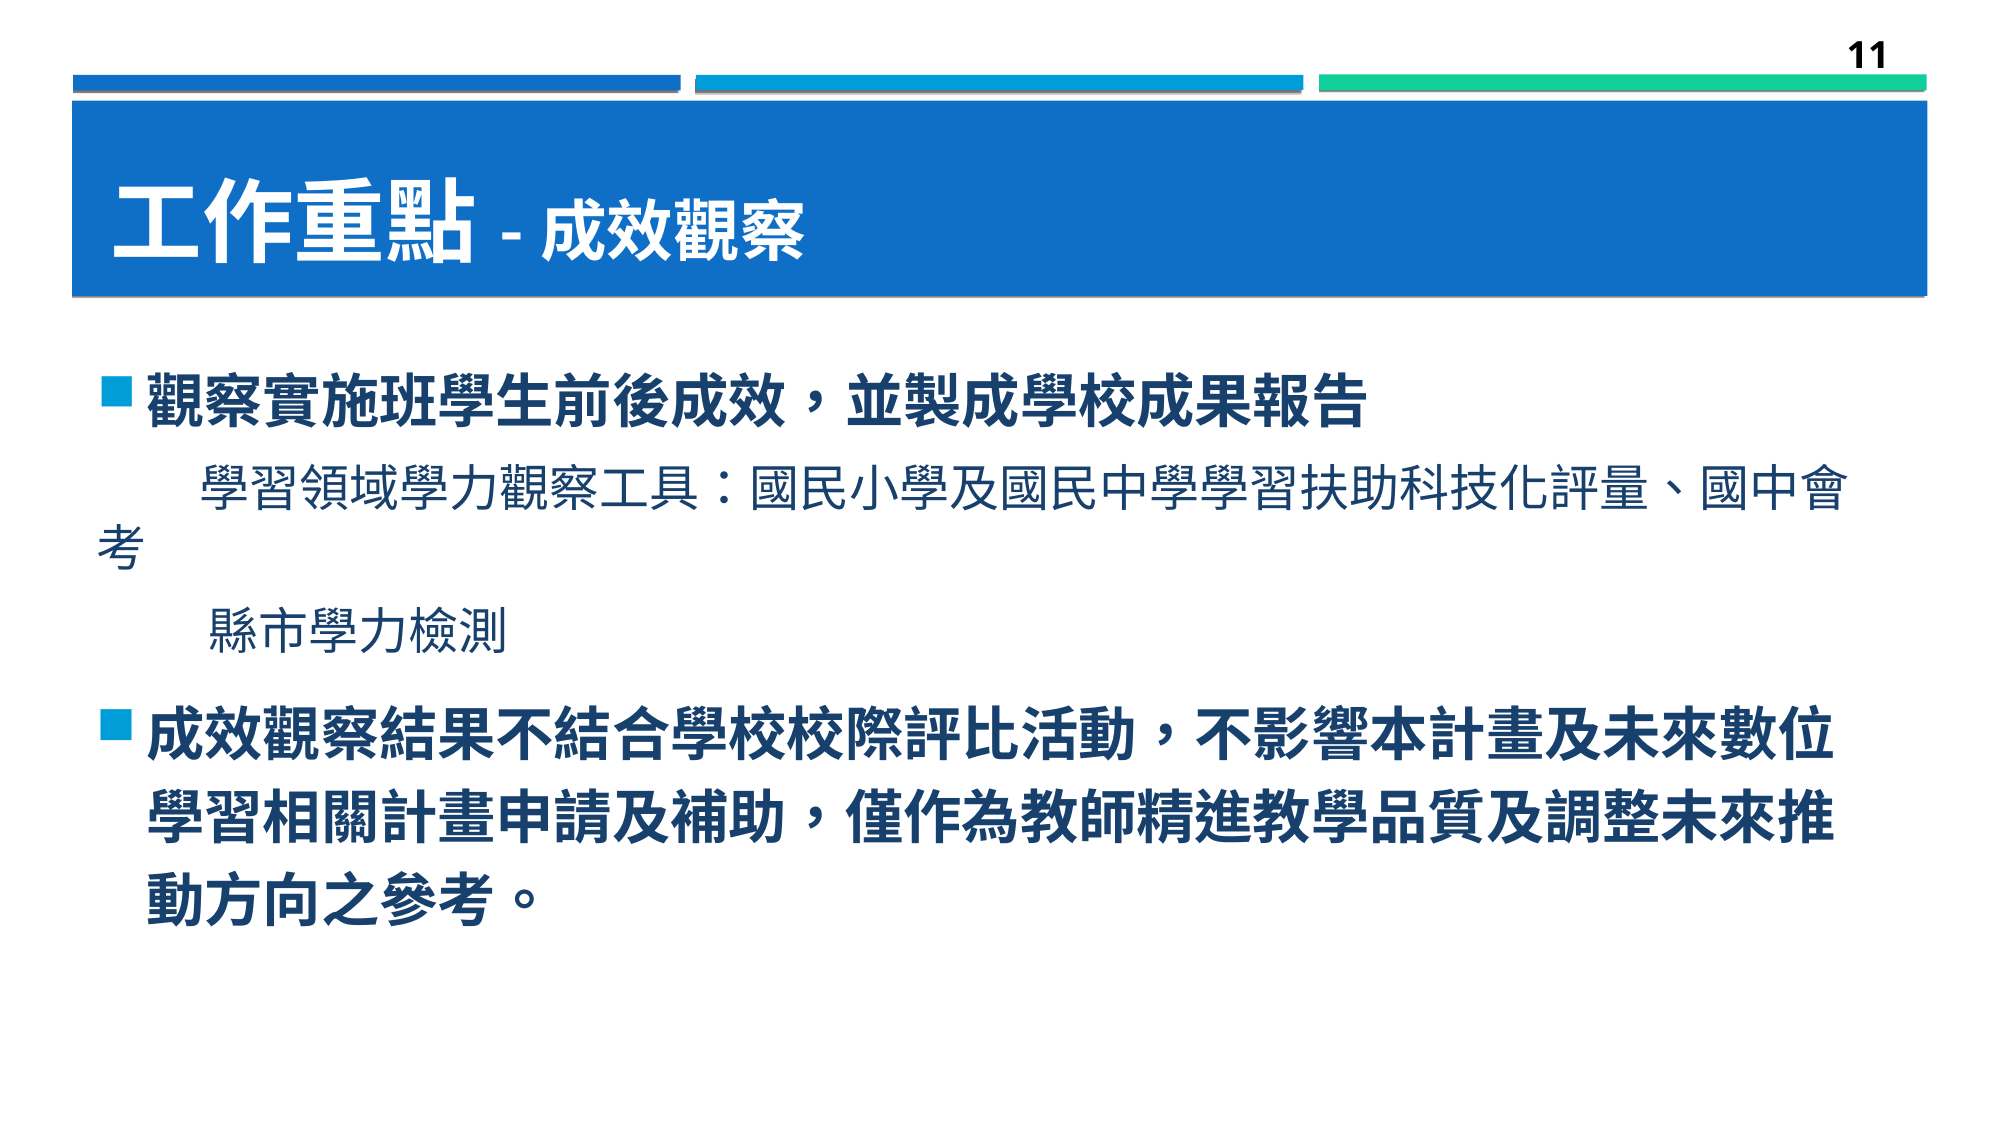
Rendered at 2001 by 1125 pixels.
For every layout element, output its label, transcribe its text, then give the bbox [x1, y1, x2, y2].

slide_number <編號> [1732, 26, 1905, 87]
list 觀察實施班學生前後成效，並製成學校成果報告 學習領域學力觀察工具：國民小學及國民中學學習扶助科技化評量、國中會考 縣市學力檢測 成效觀察結果不結合學校校際評比活動，不影響本計畫及未來數位學習相關計畫申請及補助，僅作為教師精進教學品質及調整未來推動方向之參考。 [81, 356, 1905, 962]
title 工作重點-成效觀察 [95, 115, 1905, 282]
